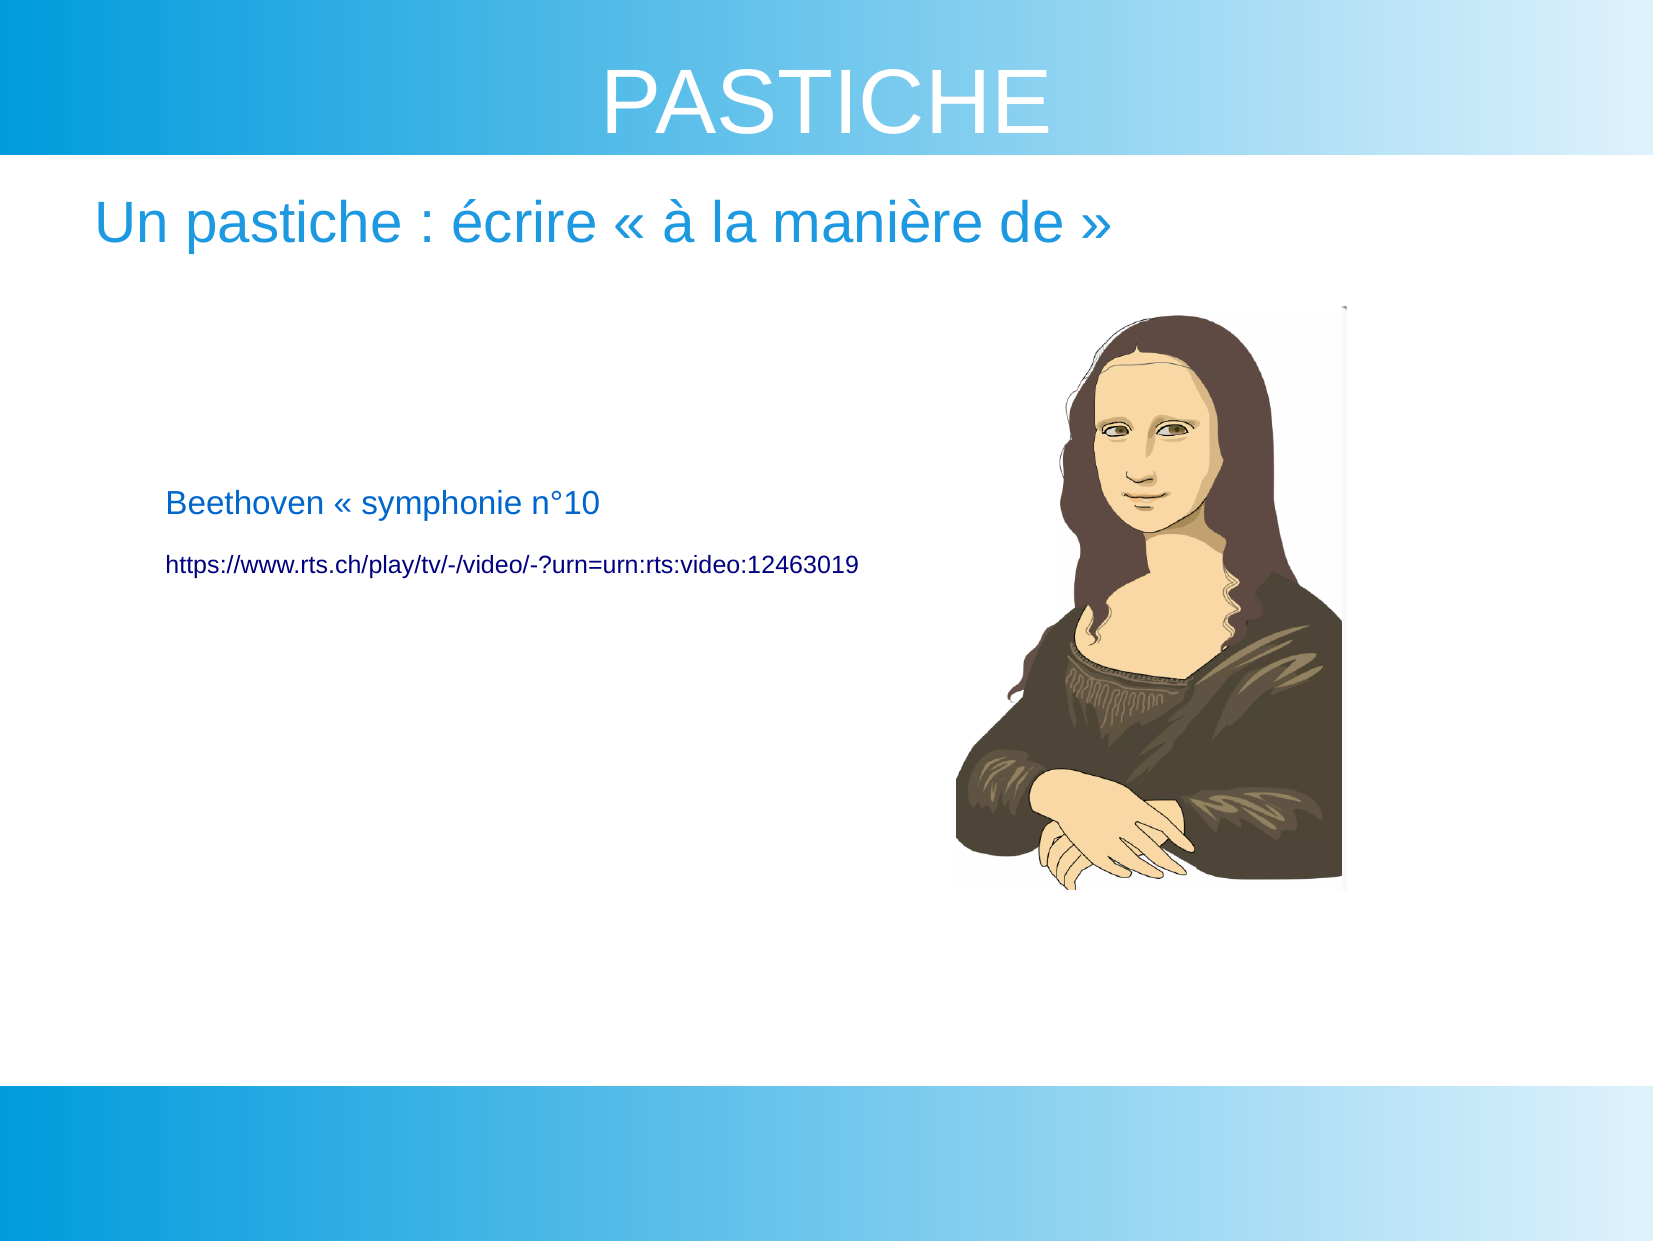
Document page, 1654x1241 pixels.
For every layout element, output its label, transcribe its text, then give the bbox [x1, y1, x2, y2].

picture [956, 306, 1347, 890]
list Un pastiche : écrire « à la manière de » Beethoven « symphonie n°10 https://www.rts.ch/play/tv/-/video/-?urn=urn:rts:video:12463019 [94, 190, 1583, 1063]
title PASTICHE [82, 49, 1571, 155]
